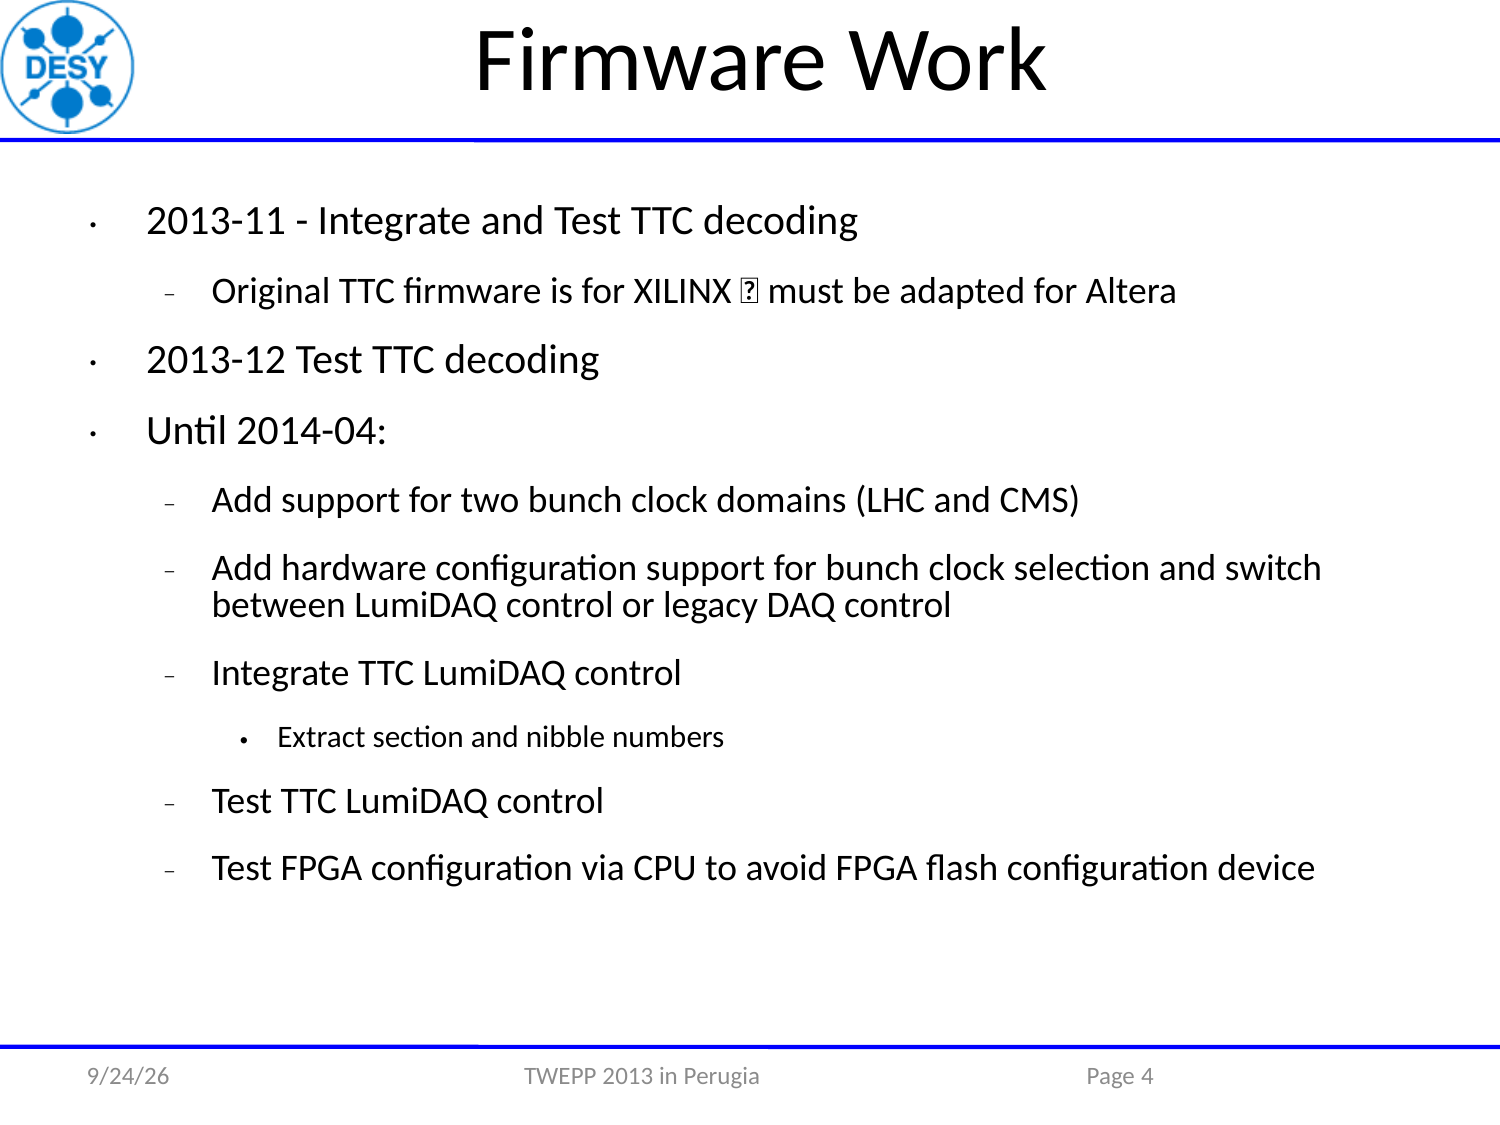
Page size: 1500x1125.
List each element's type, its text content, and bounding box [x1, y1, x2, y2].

list 2013-11 - Integrate and Test TTC decoding Original TTC firmware is for XILINX  must be adapted for Altera 2013-12 Test TTC decoding Until 2014-04: Add support for two bunch clock domains (LHC and CMS) Add hardware configuration support for bunch clock selection and switch between LumiDAQ control or legacy DAQ control Integrate TTC LumiDAQ control Extract section and nibble numbers Test TTC LumiDAQ control Test FPGA configuration via CPU to avoid FPGA flash configuration device [75, 196, 1425, 1005]
picture [0, 0, 136, 134]
title Firmware Work [147, 21, 1376, 114]
